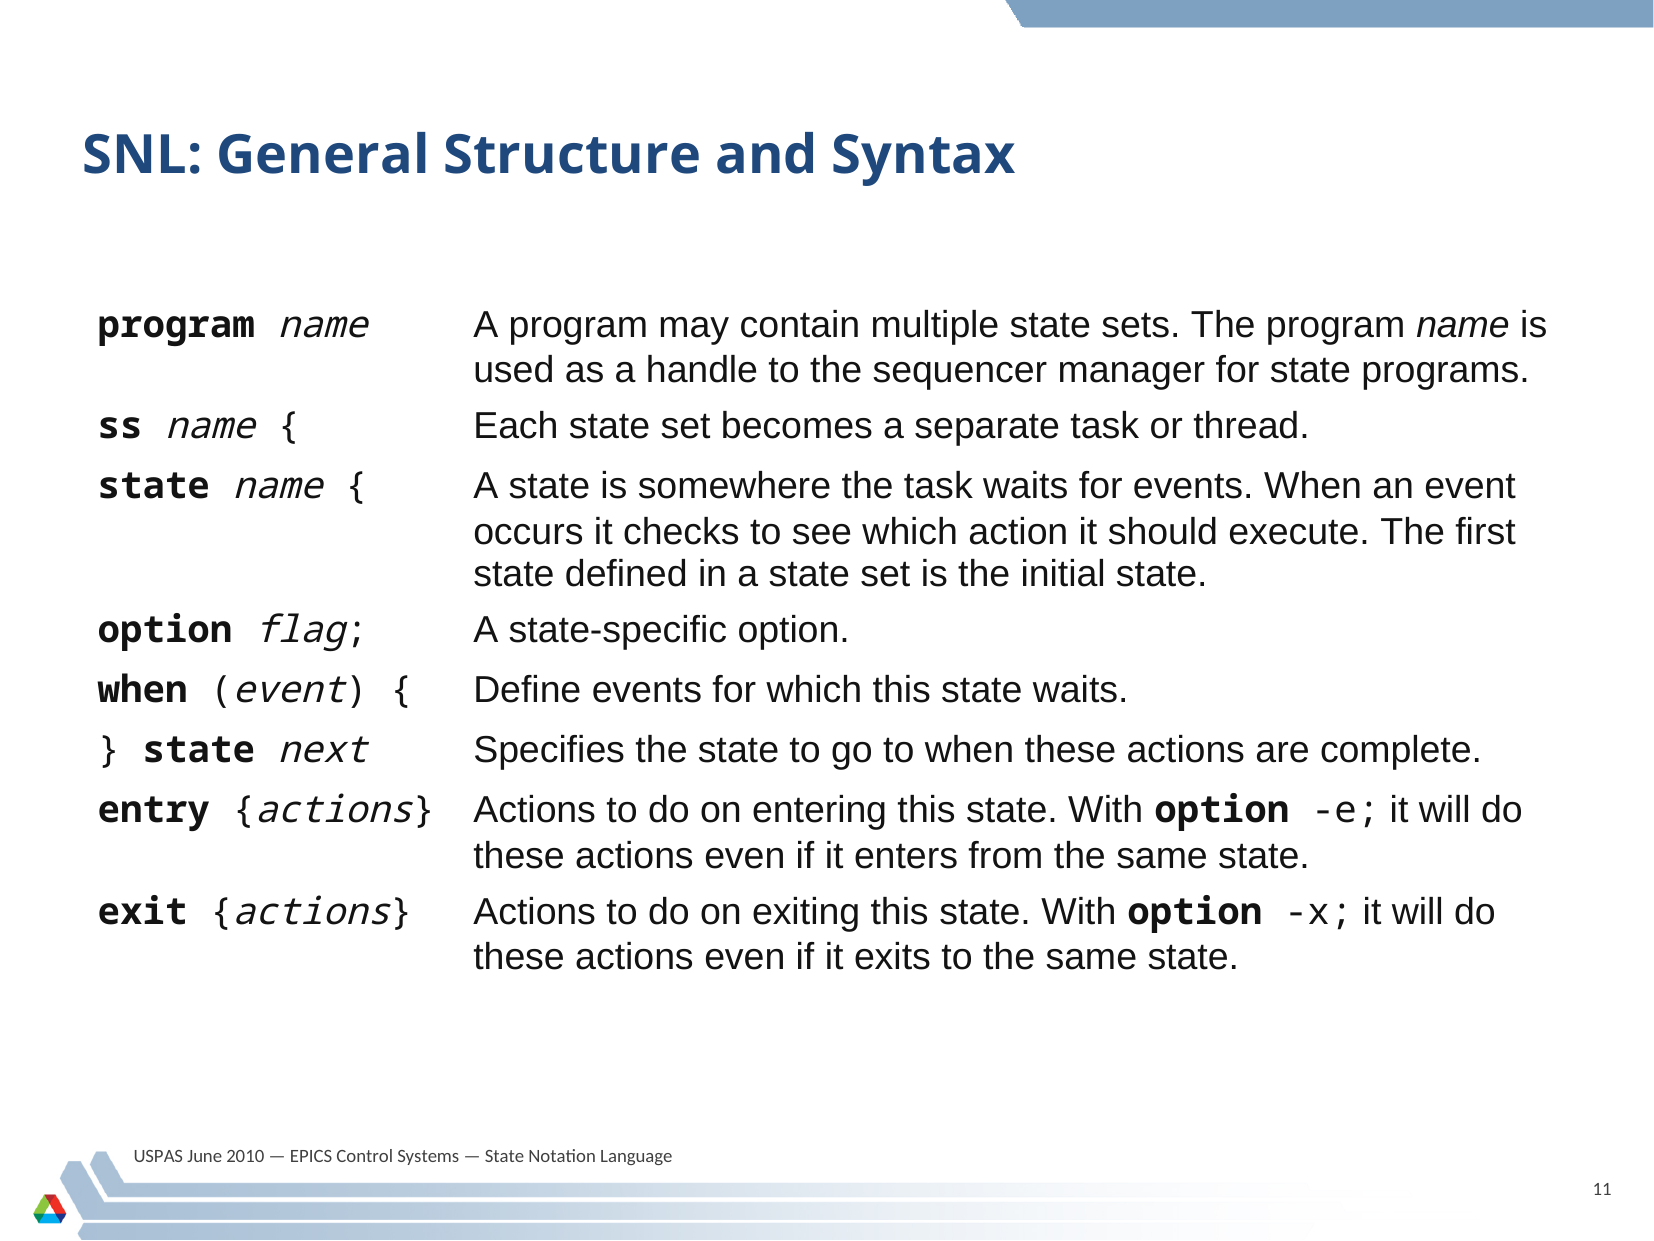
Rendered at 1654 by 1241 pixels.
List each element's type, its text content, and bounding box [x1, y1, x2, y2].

picture [0, 1143, 1654, 1240]
picture [0, 0, 1654, 29]
list program name A program may contain multiple state sets. The program name is used as a handle to the sequencer manager for state programs. ss name { Each state set becomes a separate task or thread. state name { A state is somewhere the task waits for events. When an event occurs it checks to see which action it should execute. The first state defined in a state set is the initial state. option flag; A state-specific option. when (event) { Define events for which this state waits. } state next Specifies the state to go to when these actions are complete. entry {actions} Actions to do on entering this state. With option -e; it will do these actions even if it enters from the same state. exit {actions} Actions to do on exiting this state. With option -x; it will do these actions even if it exits to the same state. [82, 289, 1571, 1124]
title SNL: General Structure and Syntax [82, 49, 1571, 257]
